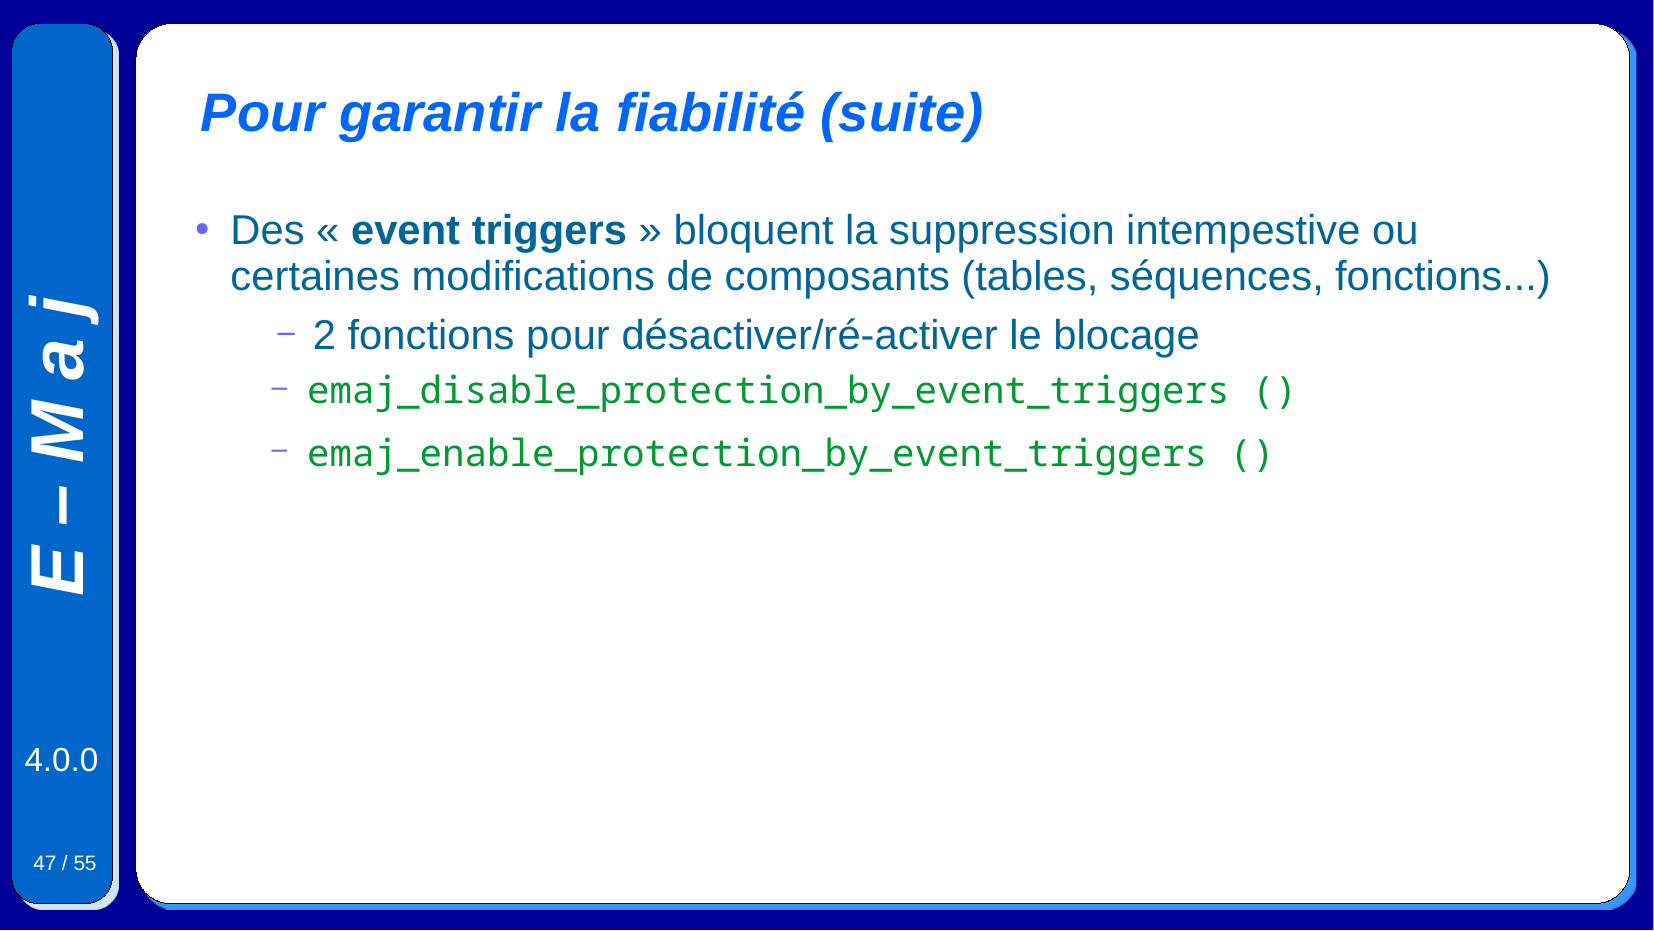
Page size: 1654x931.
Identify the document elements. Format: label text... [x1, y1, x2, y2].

title Pour garantir la fiabilité (suite) [200, 34, 1575, 191]
list Des « event triggers » bloquent la suppression intempestive ou certaines modifications de composants (tables, séquences, fonctions...) 2 fonctions pour désactiver/ré-activer le blocage emaj_disable_protection_by_event_triggers () emaj_enable_protection_by_event_triggers () [177, 206, 1587, 827]
